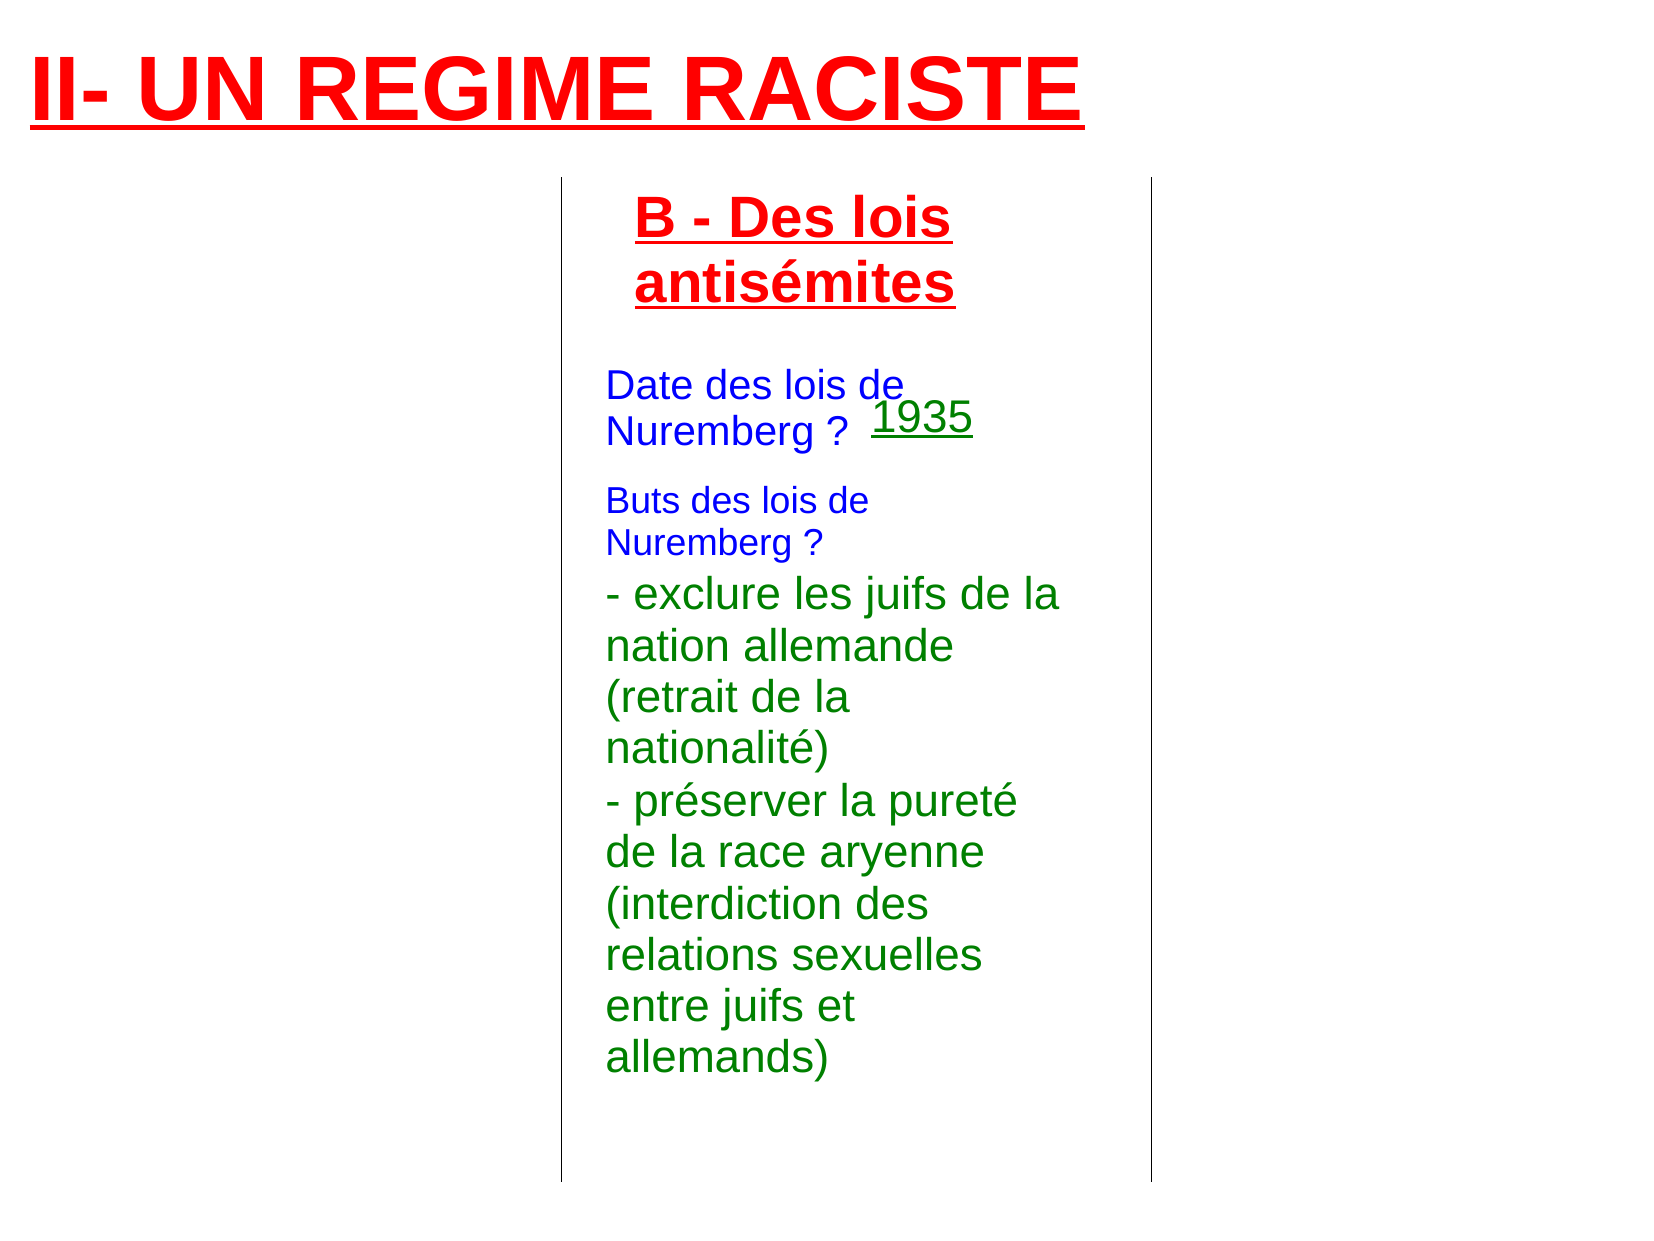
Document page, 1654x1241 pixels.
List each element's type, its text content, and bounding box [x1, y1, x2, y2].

text_box Buts des lois de Nuremberg ? [590, 472, 1093, 561]
text_box - préserver la pureté de la race aryenne (interdiction des relations sexuelles entre juifs et allemands) [590, 767, 1093, 1089]
text_box Date des lois de Nuremberg ? [590, 354, 1093, 463]
text_box - exclure les juifs de la nation allemande (retrait de la nationalité) [590, 561, 1093, 767]
title II- UN REGIME RACISTE [29, 29, 1625, 148]
text_box B - Des lois antisémites [620, 177, 1123, 333]
text_box 1935 [856, 383, 1359, 450]
